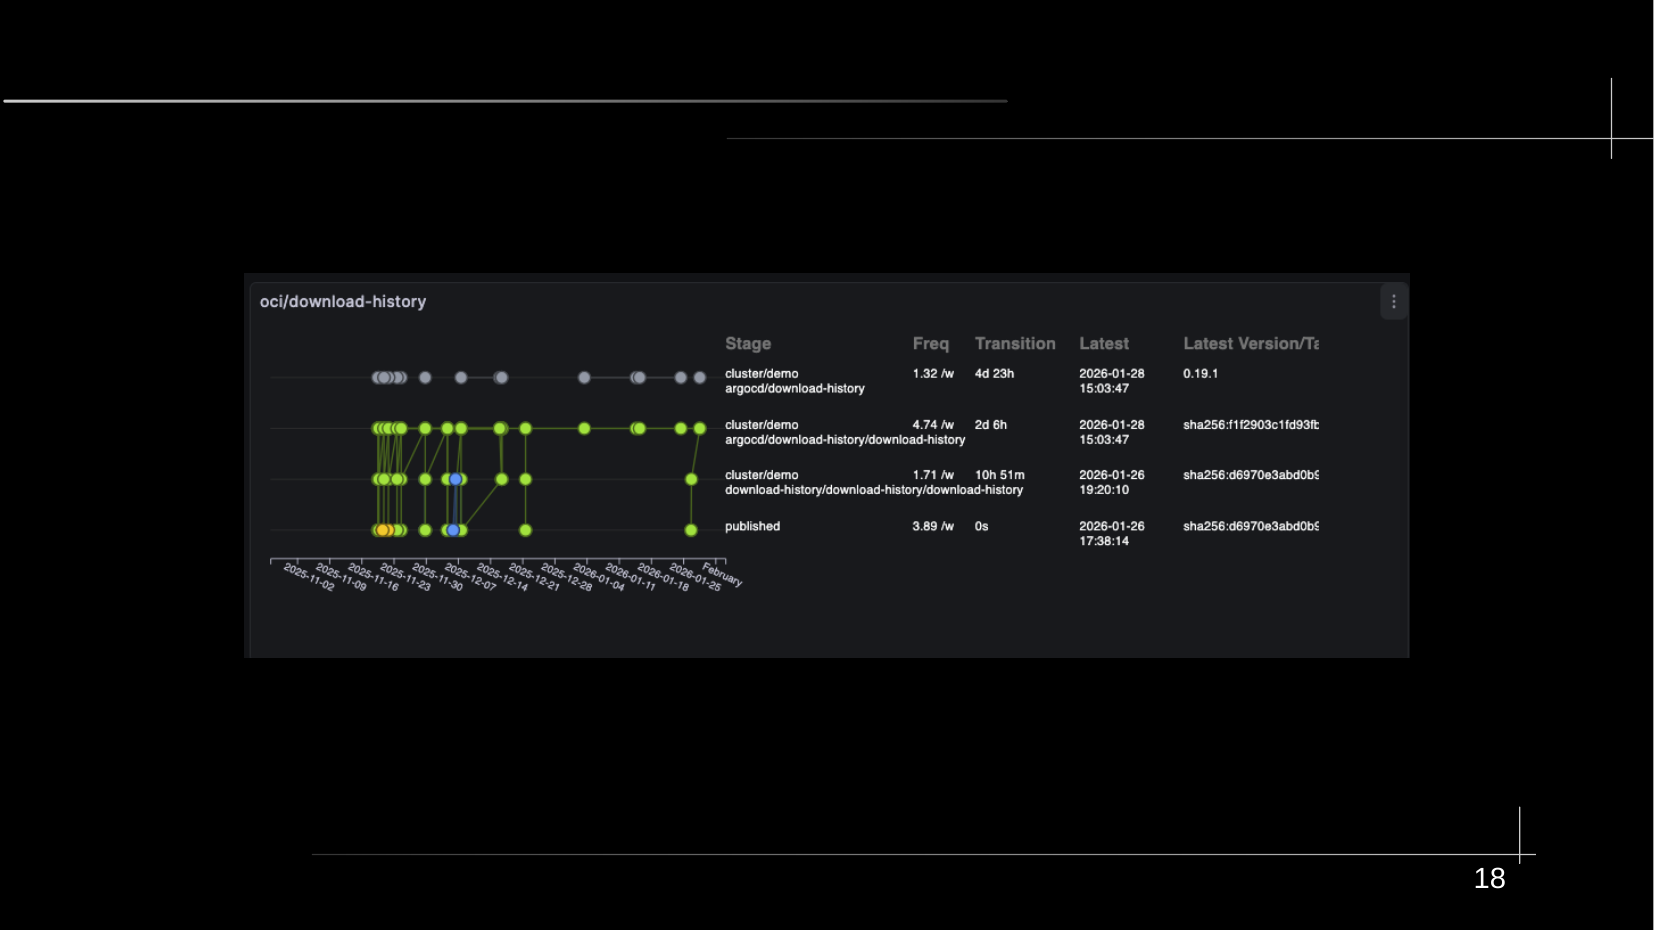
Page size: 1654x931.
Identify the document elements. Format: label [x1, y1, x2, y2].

picture [244, 273, 1410, 658]
